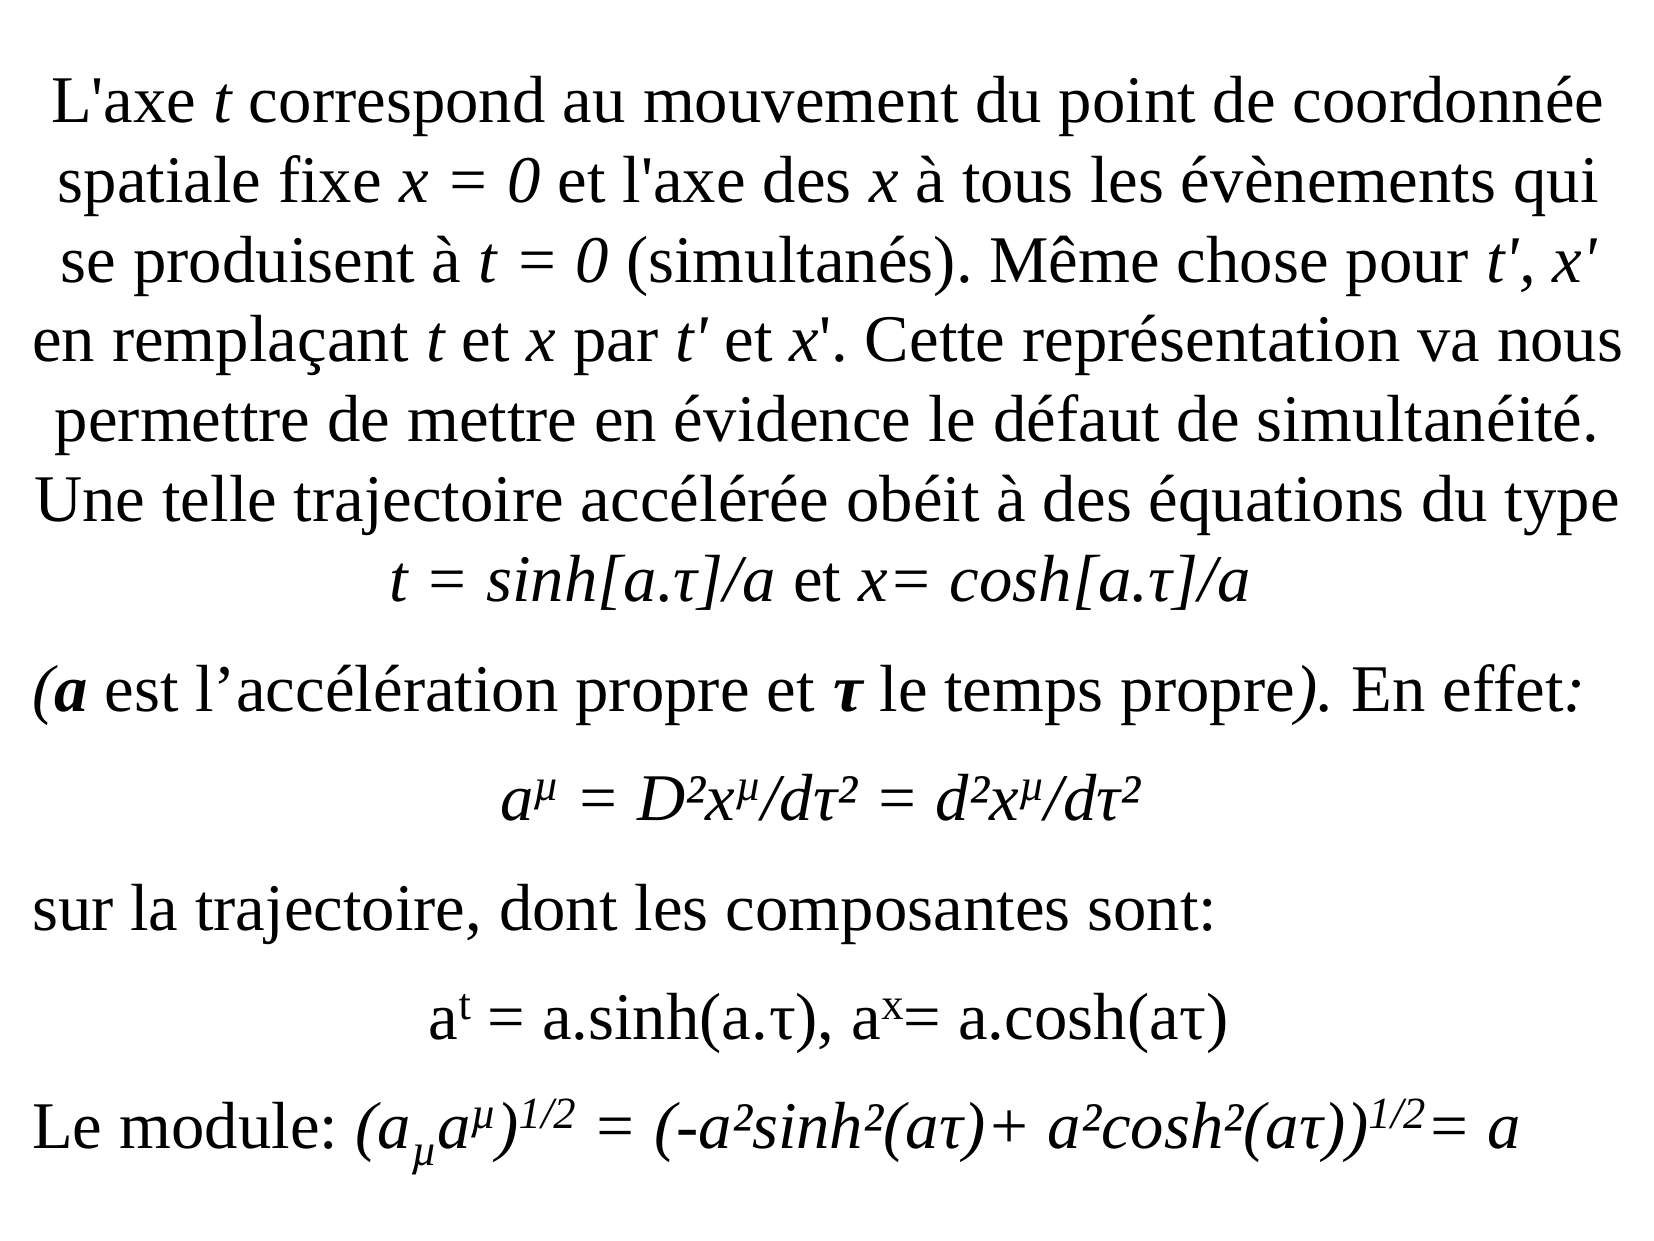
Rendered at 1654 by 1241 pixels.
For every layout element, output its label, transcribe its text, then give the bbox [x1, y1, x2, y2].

text_box L'axe t correspond au mouvement du point de coordonnée spatiale fixe x = 0 et l'axe des x à tous les évènements qui se produisent à t = 0 (simultanés). Même chose pour t', x' en remplaçant t et x par t' et x'. Cette représentation va nous permettre de mettre en évidence le défaut de simultanéité. Une telle trajectoire accélérée obéit à des équations du type t = sinh[a.τ]/a et x= cosh[a.τ]/a (a est l’accélération propre et τ le temps propre). En effet: aµ = D²xµ/dτ² = d²xµ/dτ² sur la trajectoire, dont les composantes sont: at = a.sinh(a.τ), ax= a.cosh(aτ) Le module: (aµaµ)1/2 = (-a²sinh²(aτ)+ a²cosh²(aτ))1/2= a [17, 47, 1654, 1241]
